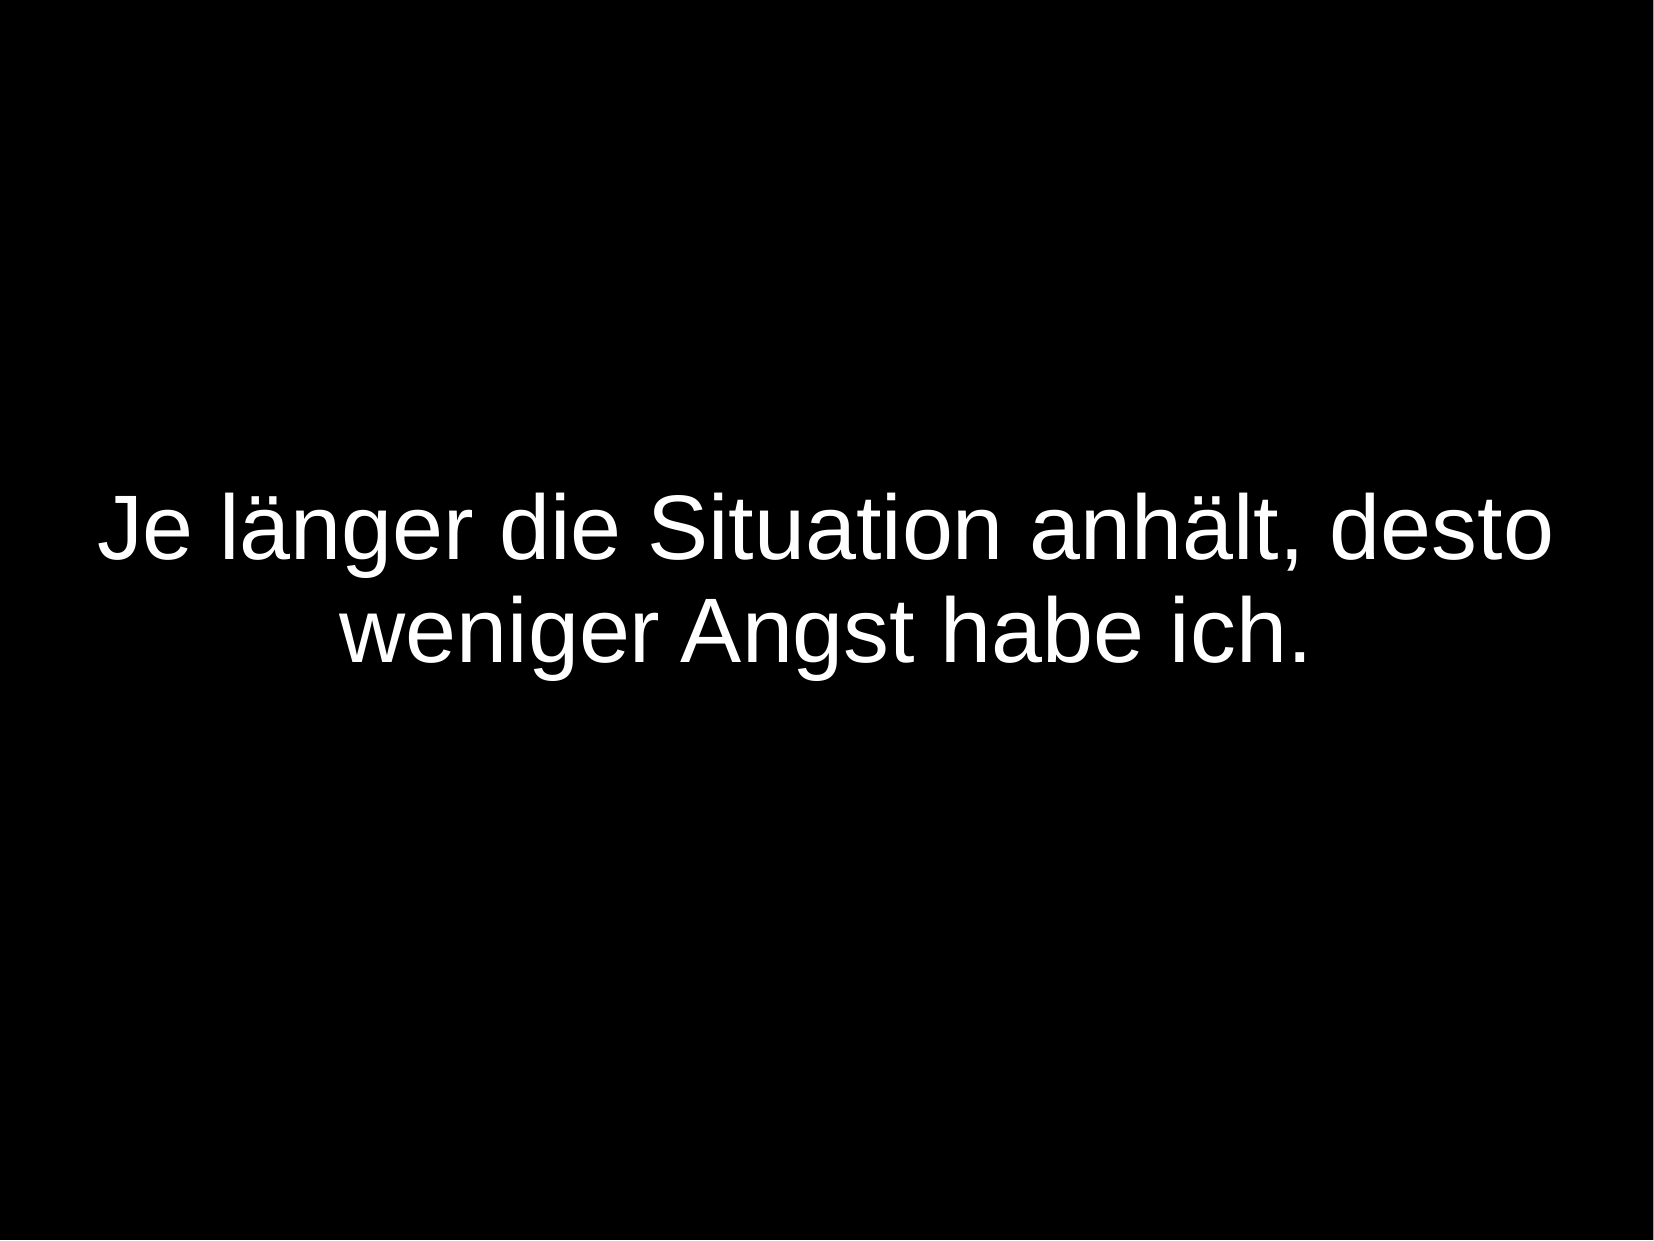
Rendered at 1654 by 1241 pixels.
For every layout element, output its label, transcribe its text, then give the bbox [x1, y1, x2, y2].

title Je länger die Situation anhält, desto weniger Angst habe ich. [82, 56, 1571, 1102]
